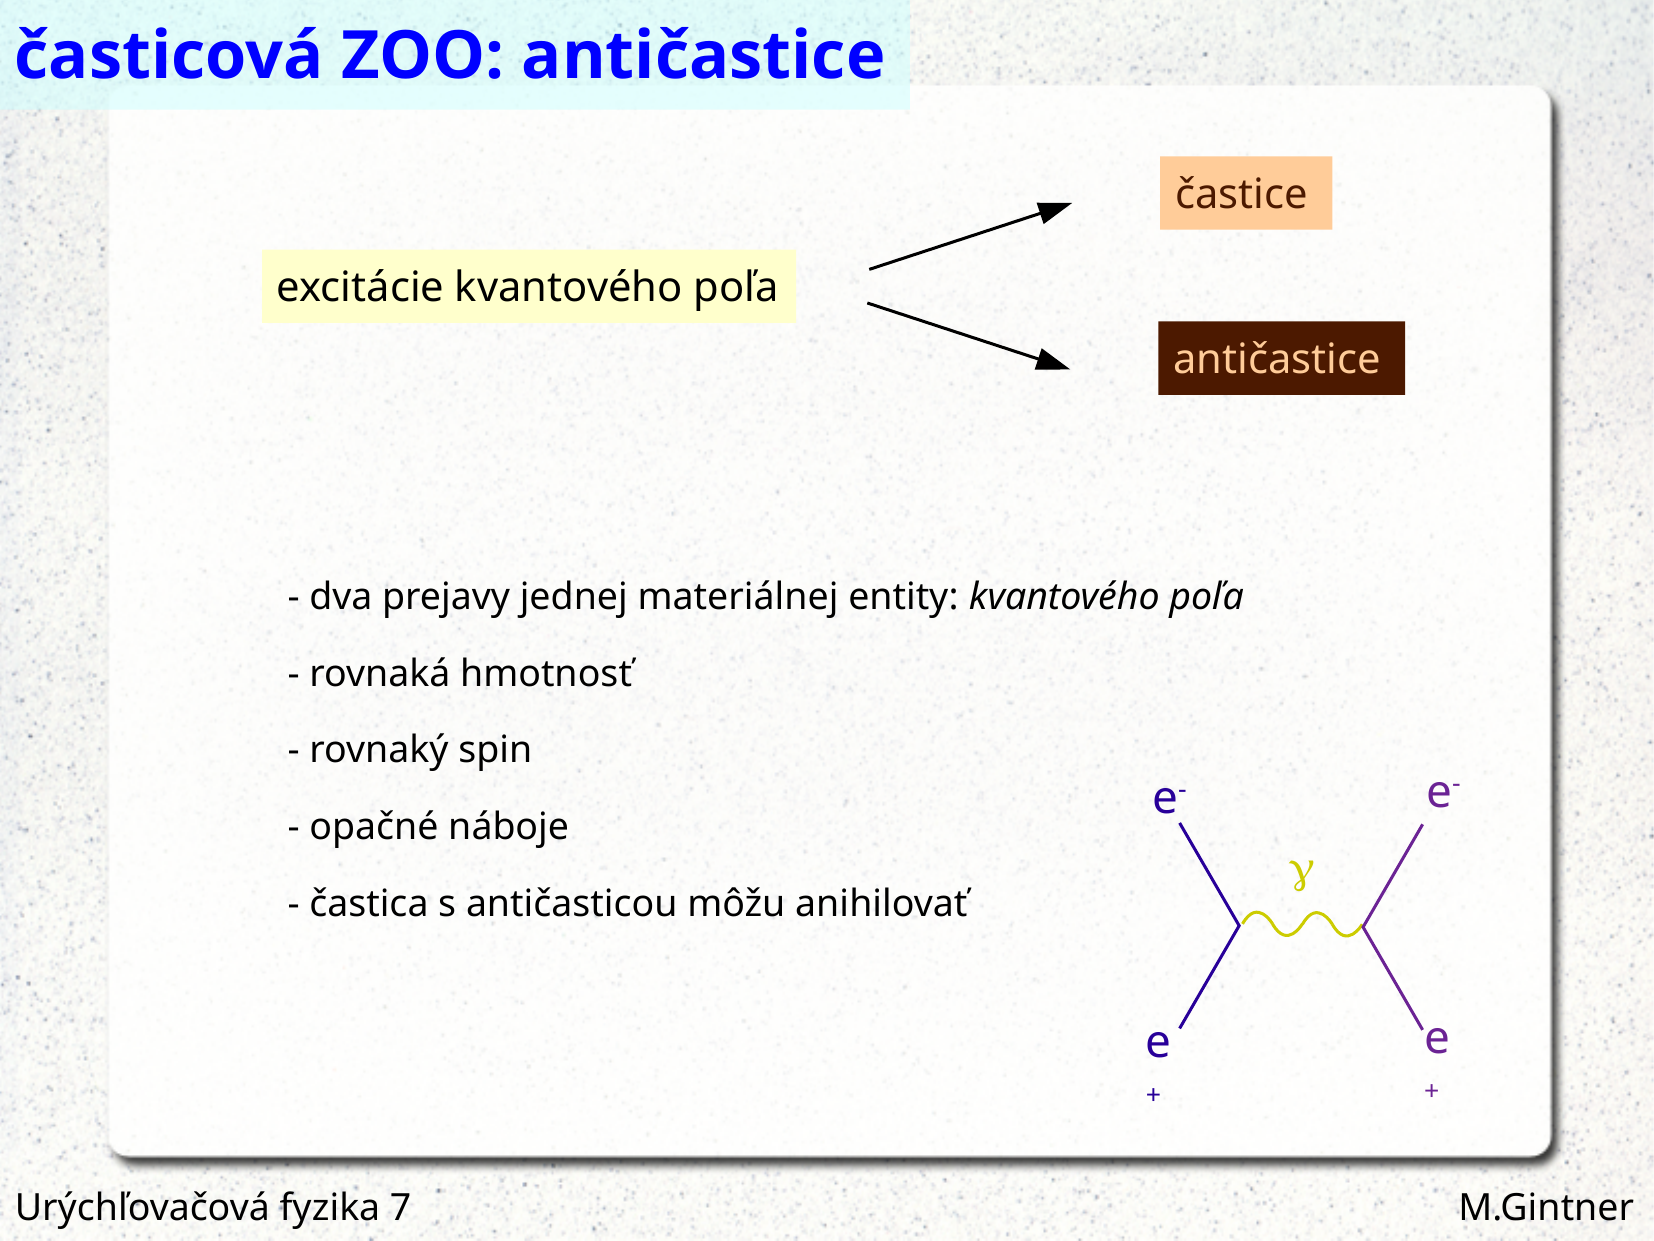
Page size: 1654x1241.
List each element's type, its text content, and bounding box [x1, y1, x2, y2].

text_box excitácie kvantového poľa [262, 249, 797, 323]
text_box časticová ZOO: antičastice [0, 0, 910, 110]
text_box antičastice [1158, 321, 1406, 395]
text_box e+ [1409, 996, 1477, 1104]
text_box - dva prejavy jednej materiálnej entity: kvantového poľa - rovnaká hmotnosť - rovnaký spin - opačné náboje - častica s antičasticou môžu anihilovať [272, 536, 1290, 920]
text_box M.Gintner [1443, 1173, 1654, 1241]
text_box e+ [1131, 1001, 1199, 1109]
text_box častice [1160, 156, 1333, 230]
picture [0, 0, 1654, 1241]
text_box Urýchľovačová fyzika 7 [0, 1173, 445, 1241]
text_box e- [1137, 757, 1205, 865]
text_box e- [1411, 750, 1479, 858]
text_box g [1274, 842, 1327, 918]
